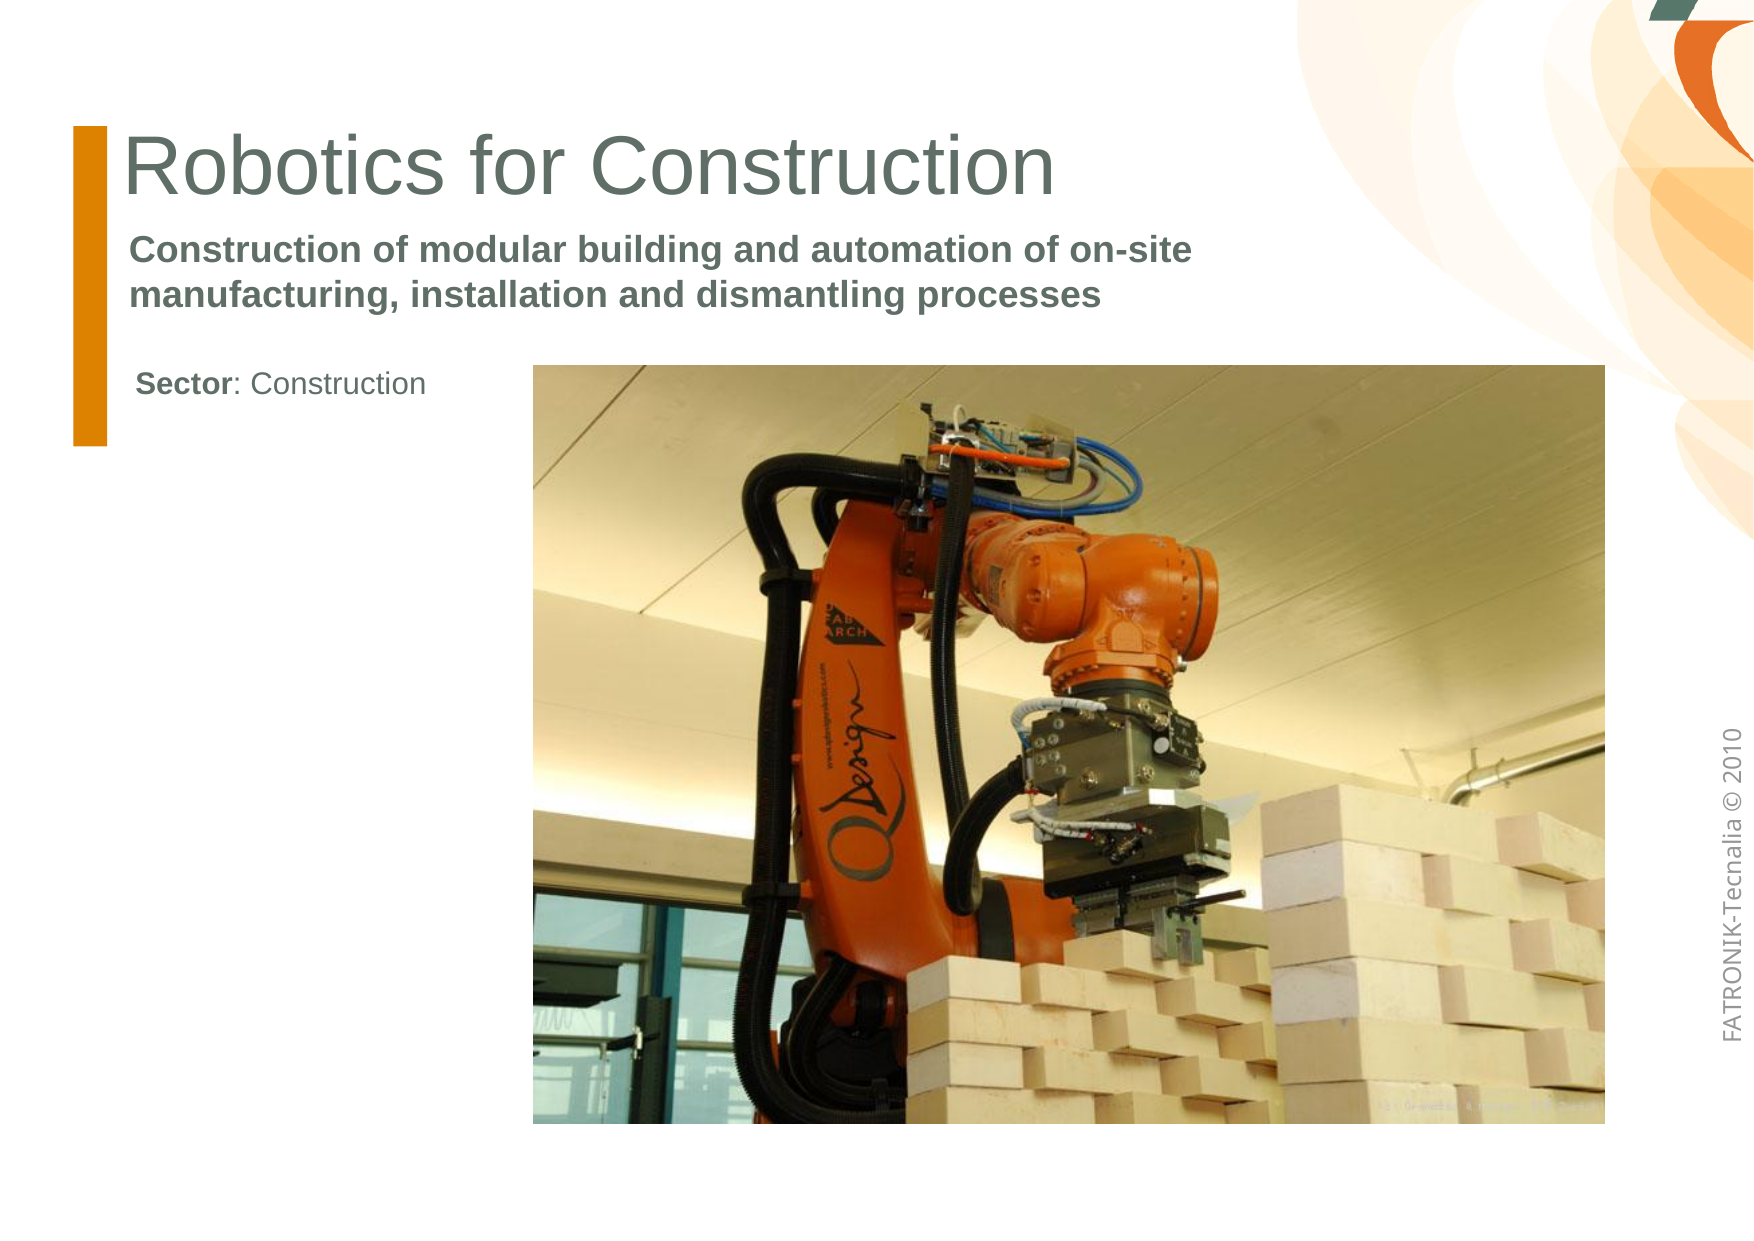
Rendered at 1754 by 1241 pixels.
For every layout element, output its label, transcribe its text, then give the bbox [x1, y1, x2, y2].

text_box Sector: Construction [111, 355, 1430, 446]
text_box [73, 126, 108, 447]
text_box Construction of modular building and automation of on-site manufacturing, installation and dismantling processes [113, 217, 1432, 365]
text_box Robotics for Construction [107, 103, 1751, 219]
picture [533, 0, 1754, 1124]
